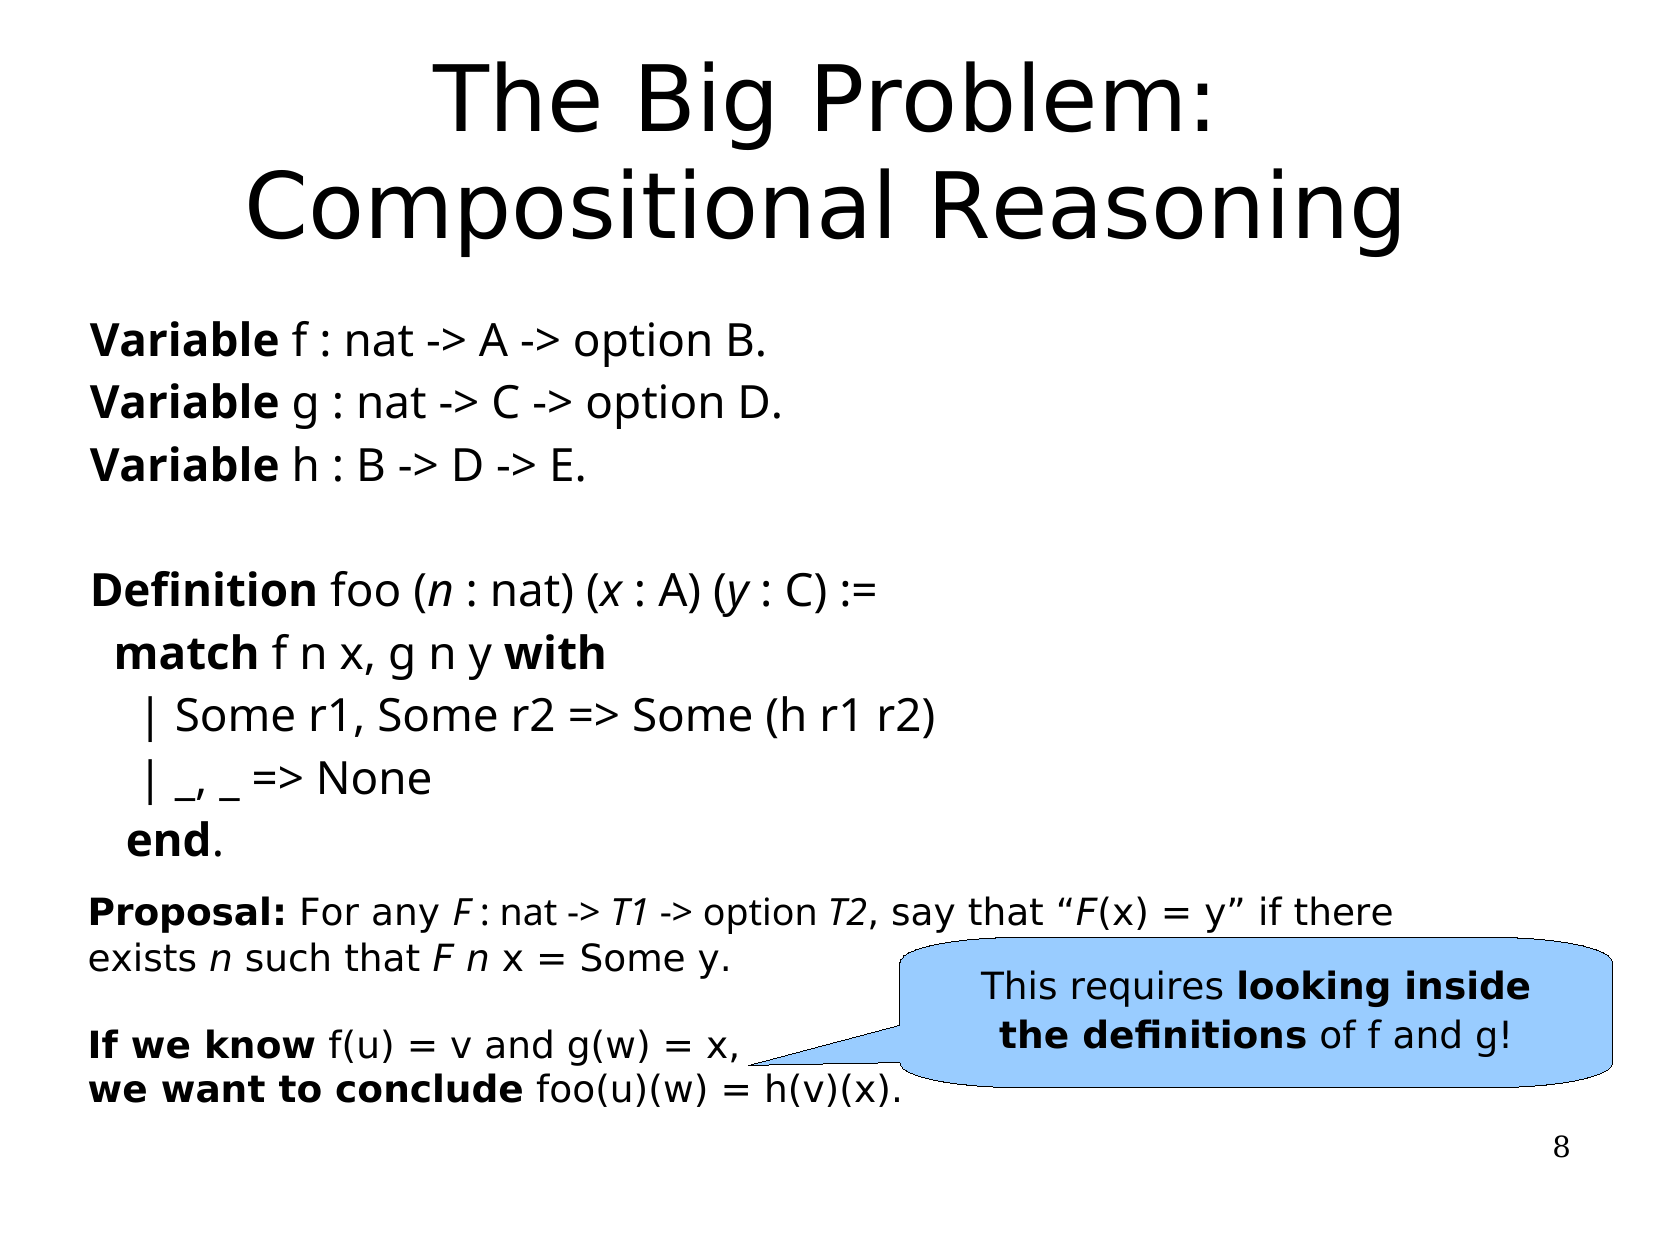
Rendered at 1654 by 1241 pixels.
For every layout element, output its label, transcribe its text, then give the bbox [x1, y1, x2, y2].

text_box Variable f : nat -> A -> option B. Variable g : nat -> C -> option D. Variable h : B -> D -> E. Definition foo (n : nat) (x : A) (y : C) := match f n x, g n y with | Some r1, Some r2 => Some (h r1 r2) | _, _ => None end. [75, 300, 976, 877]
text_box Proposal: For any F : nat -> T1 -> option T2, say that “F(x) = y” if there exists n such that F n x = Some y. If we know f(u) = v and g(w) = x, we want to conclude foo(u)(w) = h(v)(x). [72, 878, 1461, 1241]
title The Big Problem: Compositional Reasoning [82, 45, 1571, 261]
text_box This requires looking inside the definitions of f and g! [748, 937, 1613, 1088]
